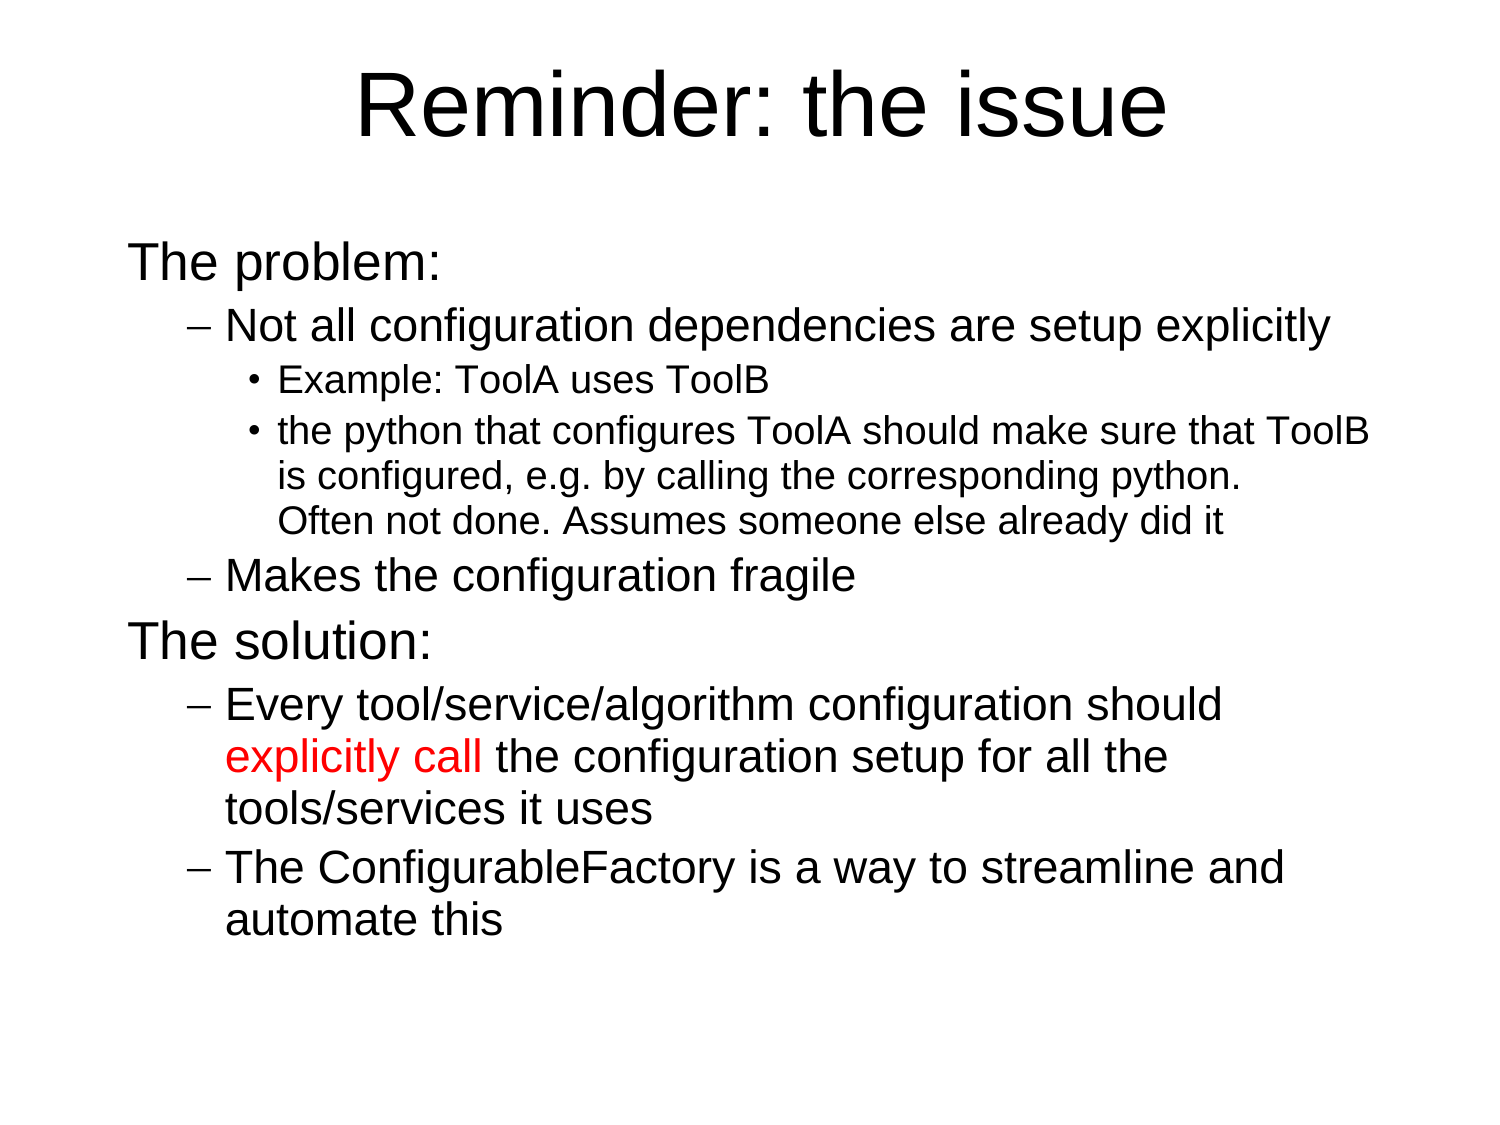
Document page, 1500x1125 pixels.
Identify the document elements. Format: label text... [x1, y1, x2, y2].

list The problem: Not all configuration dependencies are setup explicitly Example: ToolA uses ToolB the python that configures ToolA should make sure that ToolB is configured, e.g. by calling the corresponding python. Often not done. Assumes someone else already did it Makes the configuration fragile The solution: Every tool/service/algorithm configuration should explicitly call the configuration setup for all the tools/services it uses The ConfigurableFactory is a way to streamline and automate this [112, 224, 1388, 1000]
title Reminder: the issue [125, 12, 1401, 201]
